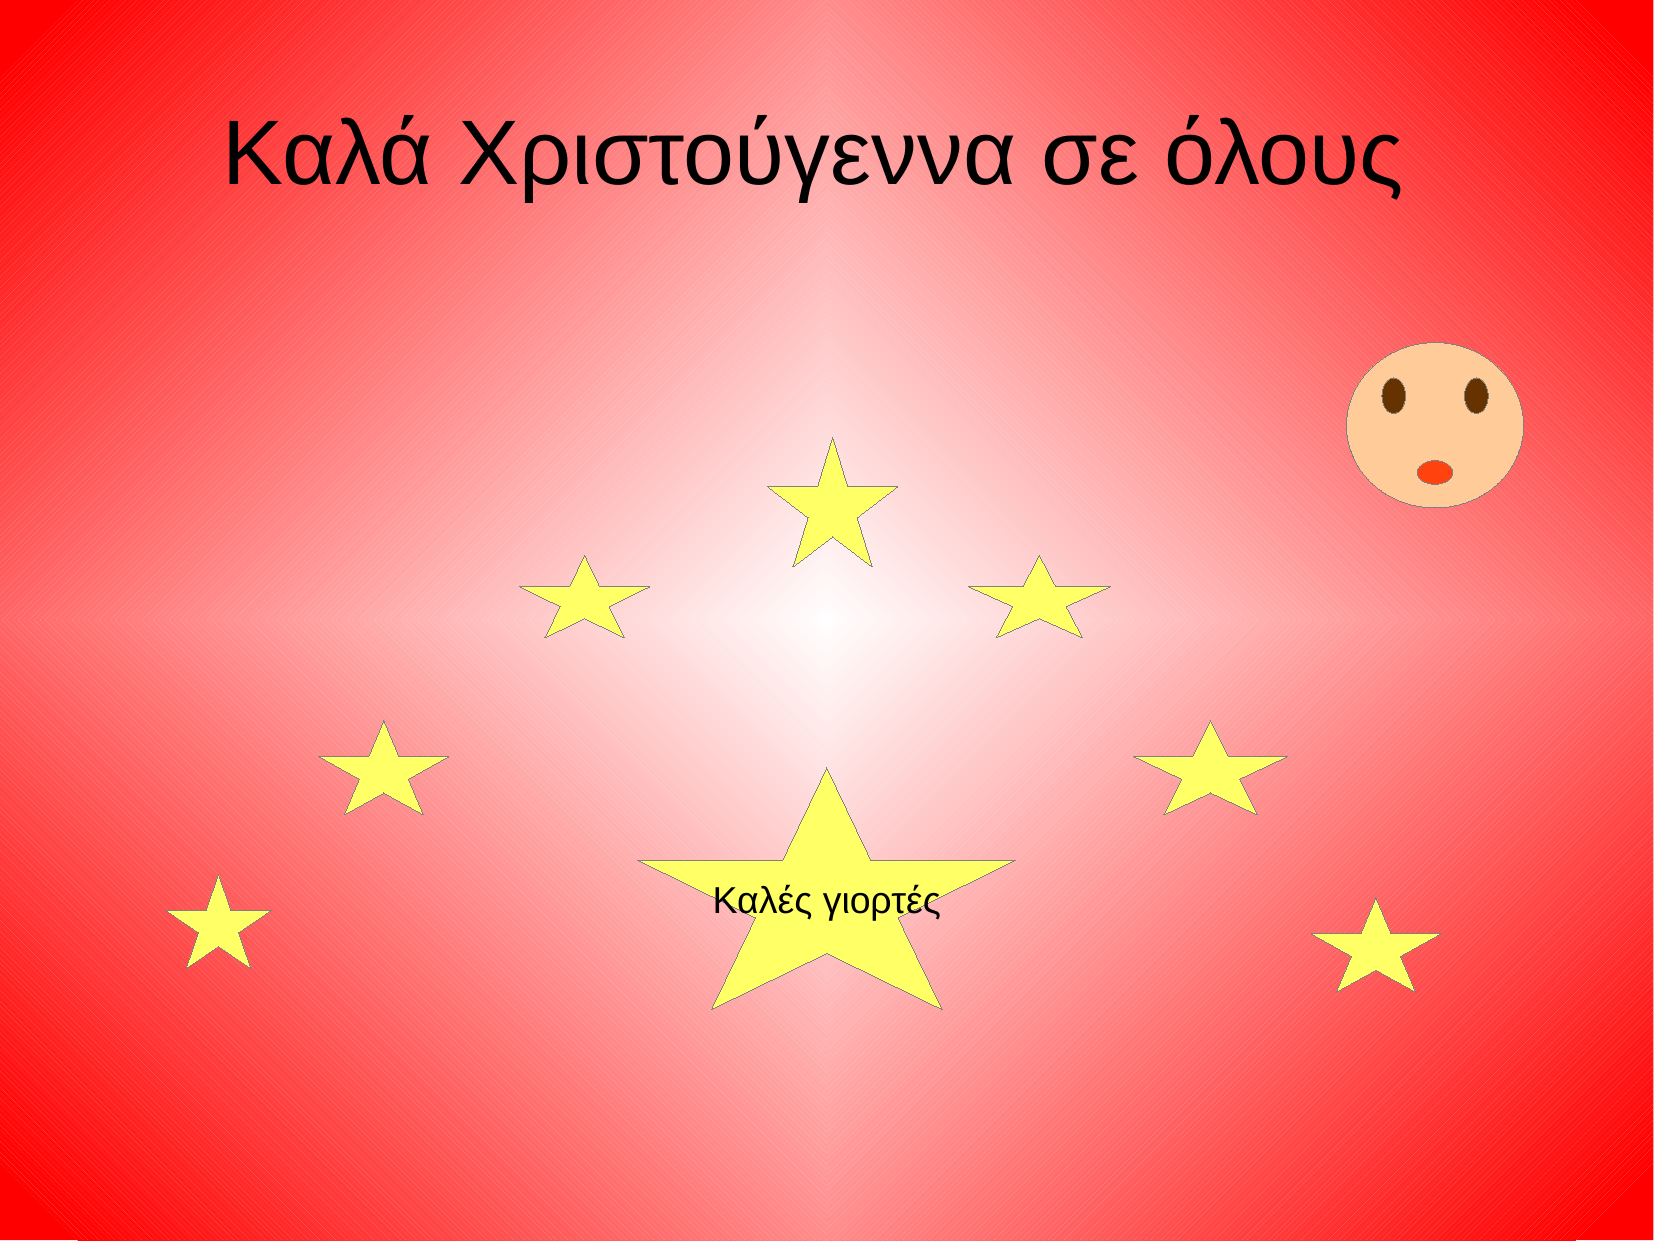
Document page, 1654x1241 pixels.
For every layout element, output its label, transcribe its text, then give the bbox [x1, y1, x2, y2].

text_box [519, 555, 650, 638]
text_box [767, 437, 898, 567]
text_box [1346, 342, 1524, 508]
text_box [165, 874, 272, 969]
title Καλά Χριστούγεννα σε όλους [82, 49, 1571, 257]
text_box [968, 555, 1111, 638]
text_box [318, 720, 449, 815]
text_box Καλές γιορτές [637, 767, 1016, 1010]
text_box [1311, 897, 1442, 993]
text_box [1133, 720, 1288, 815]
